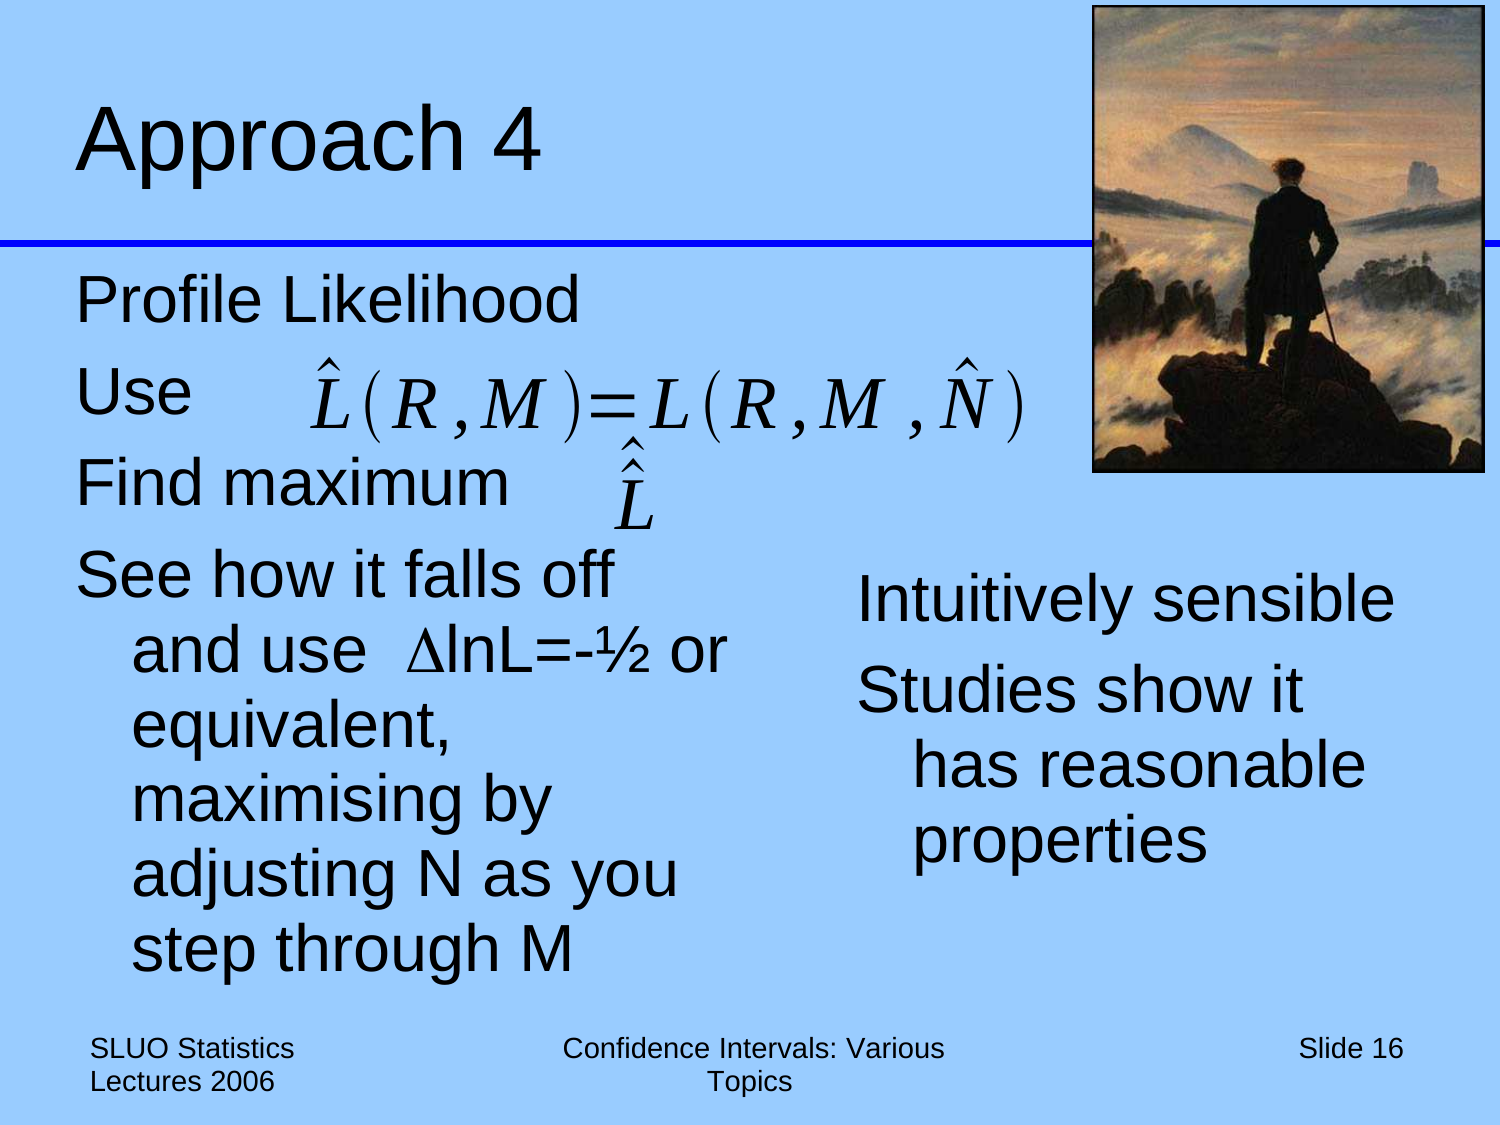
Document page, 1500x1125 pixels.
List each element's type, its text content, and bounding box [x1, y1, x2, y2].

list Intuitively sensible Studies show it has reasonable properties [856, 561, 1426, 1006]
list Profile Likelihood Use Find maximum See how it falls off and use lnL=-½ or equivalent, maximising by adjusting N as you step through M [75, 262, 734, 1006]
title Approach 4 [75, 45, 1092, 233]
chart [299, 354, 1034, 546]
picture [1092, 5, 1485, 473]
